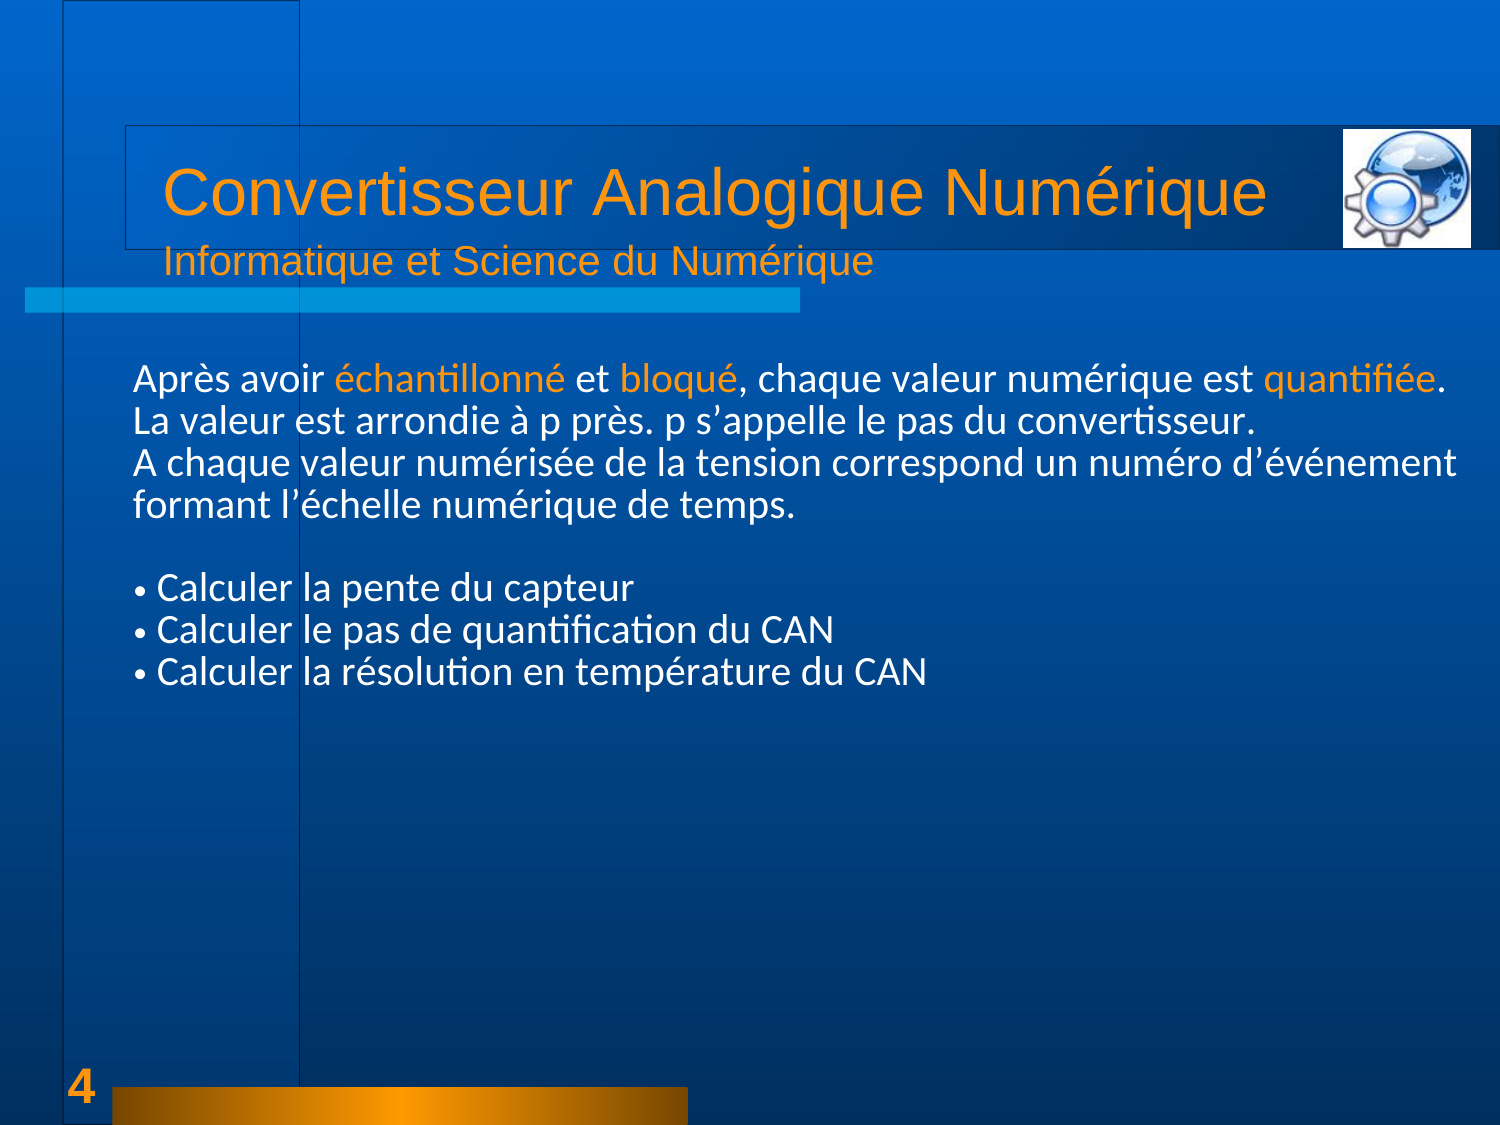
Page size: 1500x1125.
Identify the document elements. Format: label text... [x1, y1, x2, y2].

text_box Après avoir échantillonné et bloqué, chaque valeur numérique est quantifiée. La valeur est arrondie à p près. p s’appelle le pas du convertisseur. A chaque valeur numérisée de la tension correspond un numéro d’événement formant l’échelle numérique de temps. Calculer la pente du capteur Calculer le pas de quantification du CAN Calculer la résolution en température du CAN [118, 354, 1477, 778]
picture [1343, 129, 1471, 248]
